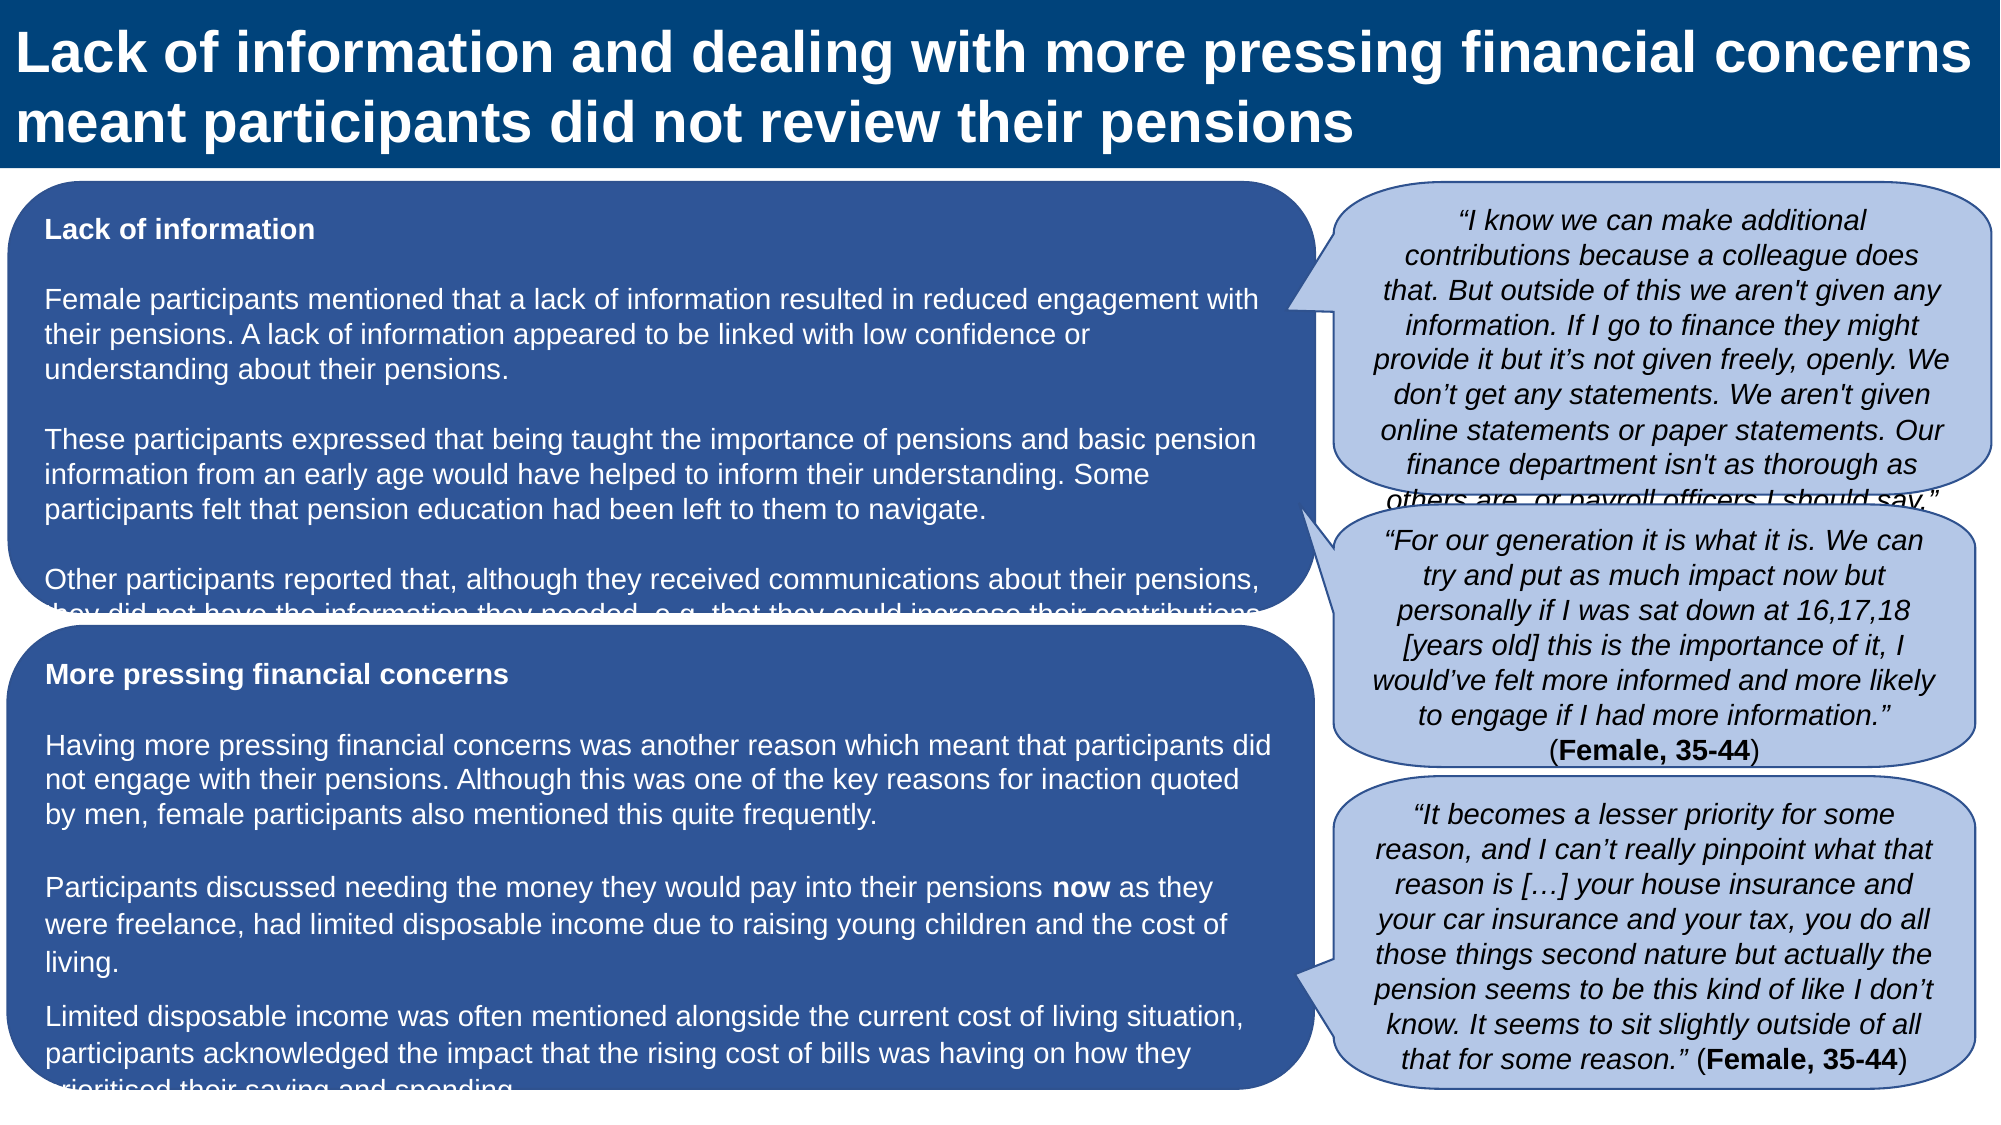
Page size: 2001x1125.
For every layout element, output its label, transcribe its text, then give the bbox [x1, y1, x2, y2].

text_box More pressing financial concerns Having more pressing financial concerns was another reason which meant that participants did not engage with their pensions. Although this was one of the key reasons for inaction quoted by men, female participants also mentioned this quite frequently. Participants discussed needing the money they would pay into their pensions now as they were freelance, had limited disposable income due to raising young children and the cost of living. Limited disposable income was often mentioned alongside the current cost of living situation, participants acknowledged the impact that the rising cost of bills was having on how they prioritised their saving and spending. [7, 625, 1314, 1089]
text_box Lack of information Female participants mentioned that a lack of information resulted in reduced engagement with their pensions. A lack of information appeared to be linked with low confidence or understanding about their pensions. These participants expressed that being taught the importance of pensions and basic pension information from an early age would have helped to inform their understanding. Some participants felt that pension education had been left to them to navigate. Other participants reported that, although they received communications about their pensions, they did not have the information they needed, e.g. that they could increase their contributions. [8, 182, 1316, 612]
text_box “I know we can make additional contributions because a colleague does that. But outside of this we aren't given any information. If I go to finance they might provide it but it’s not given freely, openly. We don’t get any statements. We aren't given online statements or paper statements. Our finance department isn't as thorough as others are, or payroll officers I should say.” (Female, 35-44) [1285, 182, 1992, 495]
text_box “For our generation it is what it is. We can try and put as much impact now but personally if I was sat down at 16,17,18 [years old] this is the importance of it, I would’ve felt more informed and more likely to engage if I had more information.” (Female, 35-44) [1298, 502, 1976, 768]
title Lack of information and dealing with more pressing financial concerns meant participants did not review their pensions [0, 0, 2000, 169]
text_box “It becomes a lesser priority for some reason, and I can’t really pinpoint what that reason is […] your house insurance and your car insurance and your tax, you do all those things second nature but actually the pension seems to be this kind of like I don’t know. It seems to sit slightly outside of all that for some reason.” (Female, 35-44) [1294, 776, 1976, 1089]
